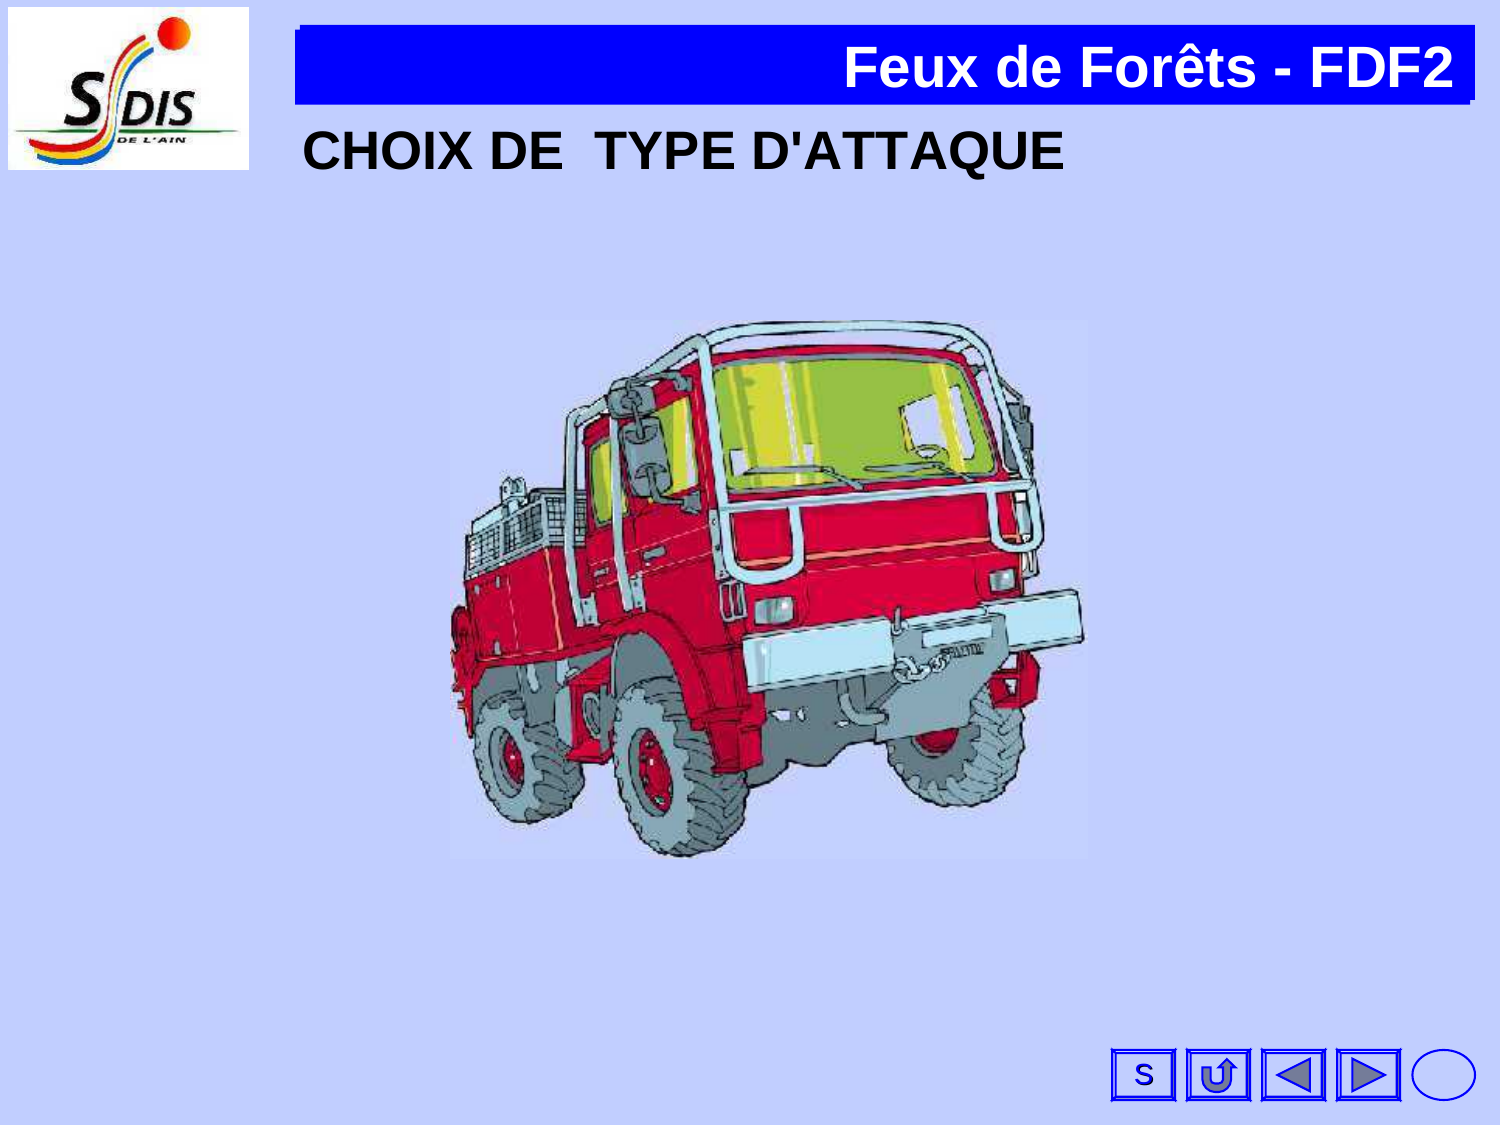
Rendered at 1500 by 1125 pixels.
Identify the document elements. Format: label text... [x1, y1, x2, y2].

text_box Feux de Forêts - FDF2 [295, 29, 1471, 105]
text_box [0, 0, 288, 250]
text_box CHOIX DE TYPE D'ATTAQUE [288, 112, 1241, 189]
text_box [1412, 1049, 1476, 1101]
picture [450, 320, 1088, 859]
picture [8, 7, 249, 170]
